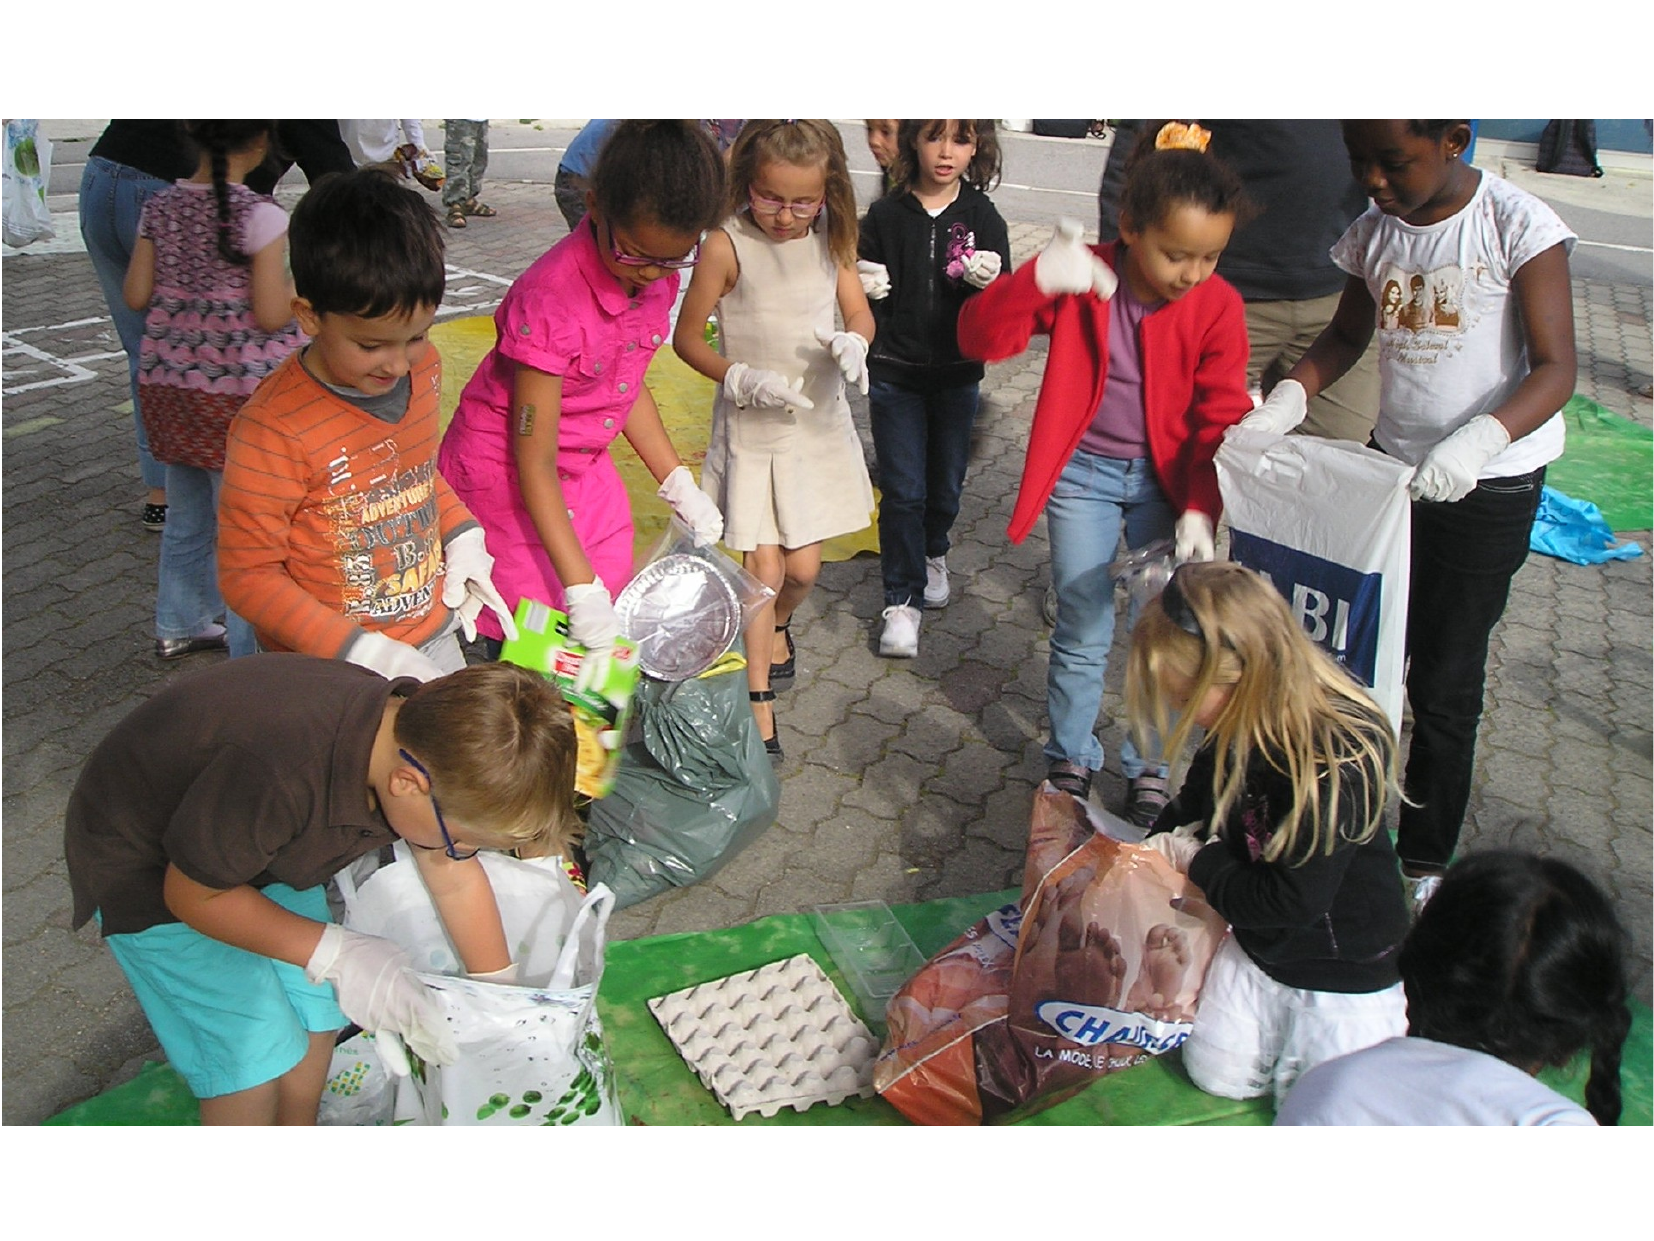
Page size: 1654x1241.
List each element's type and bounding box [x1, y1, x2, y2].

picture [2, 119, 1654, 1126]
